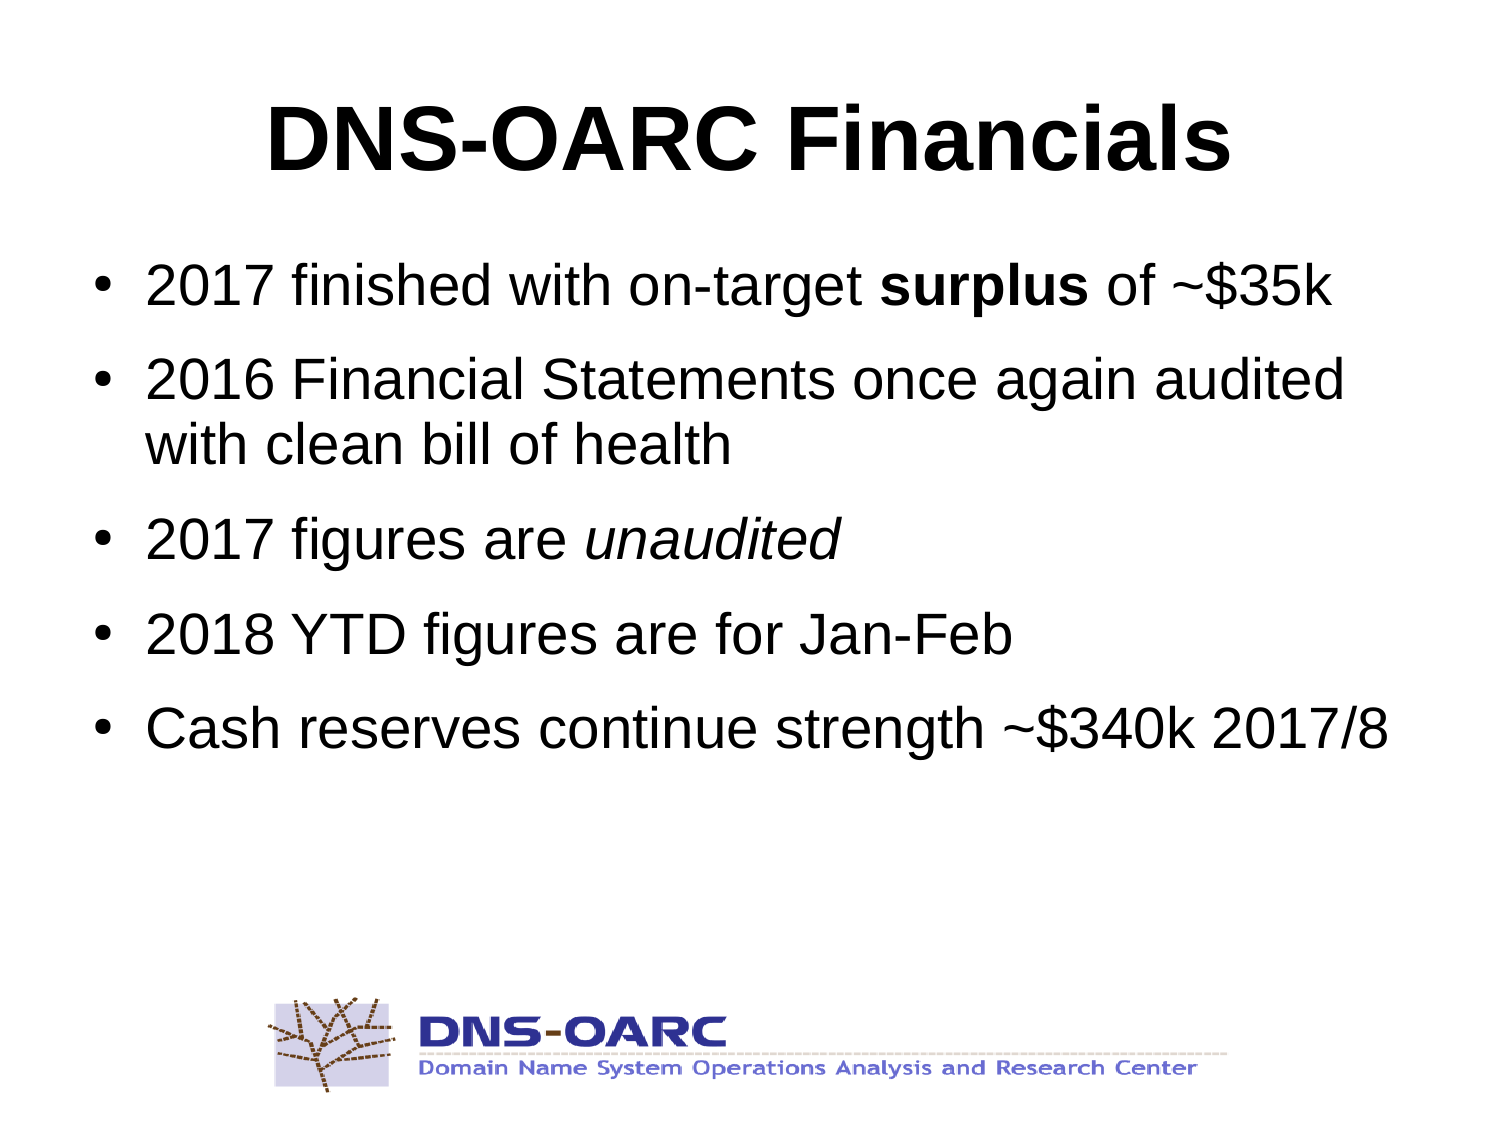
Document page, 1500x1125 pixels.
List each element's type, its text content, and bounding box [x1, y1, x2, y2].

picture [214, 991, 1259, 1099]
list 2017 finished with on-target surplus of ~$35k 2016 Financial Statements once again audited with clean bill of health 2017 figures are unaudited 2018 YTD figures are for Jan-Feb Cash reserves continue strength ~$340k 2017/8 [75, 252, 1425, 941]
title DNS-OARC Financials [75, 44, 1425, 221]
chart [75, 221, 1426, 966]
